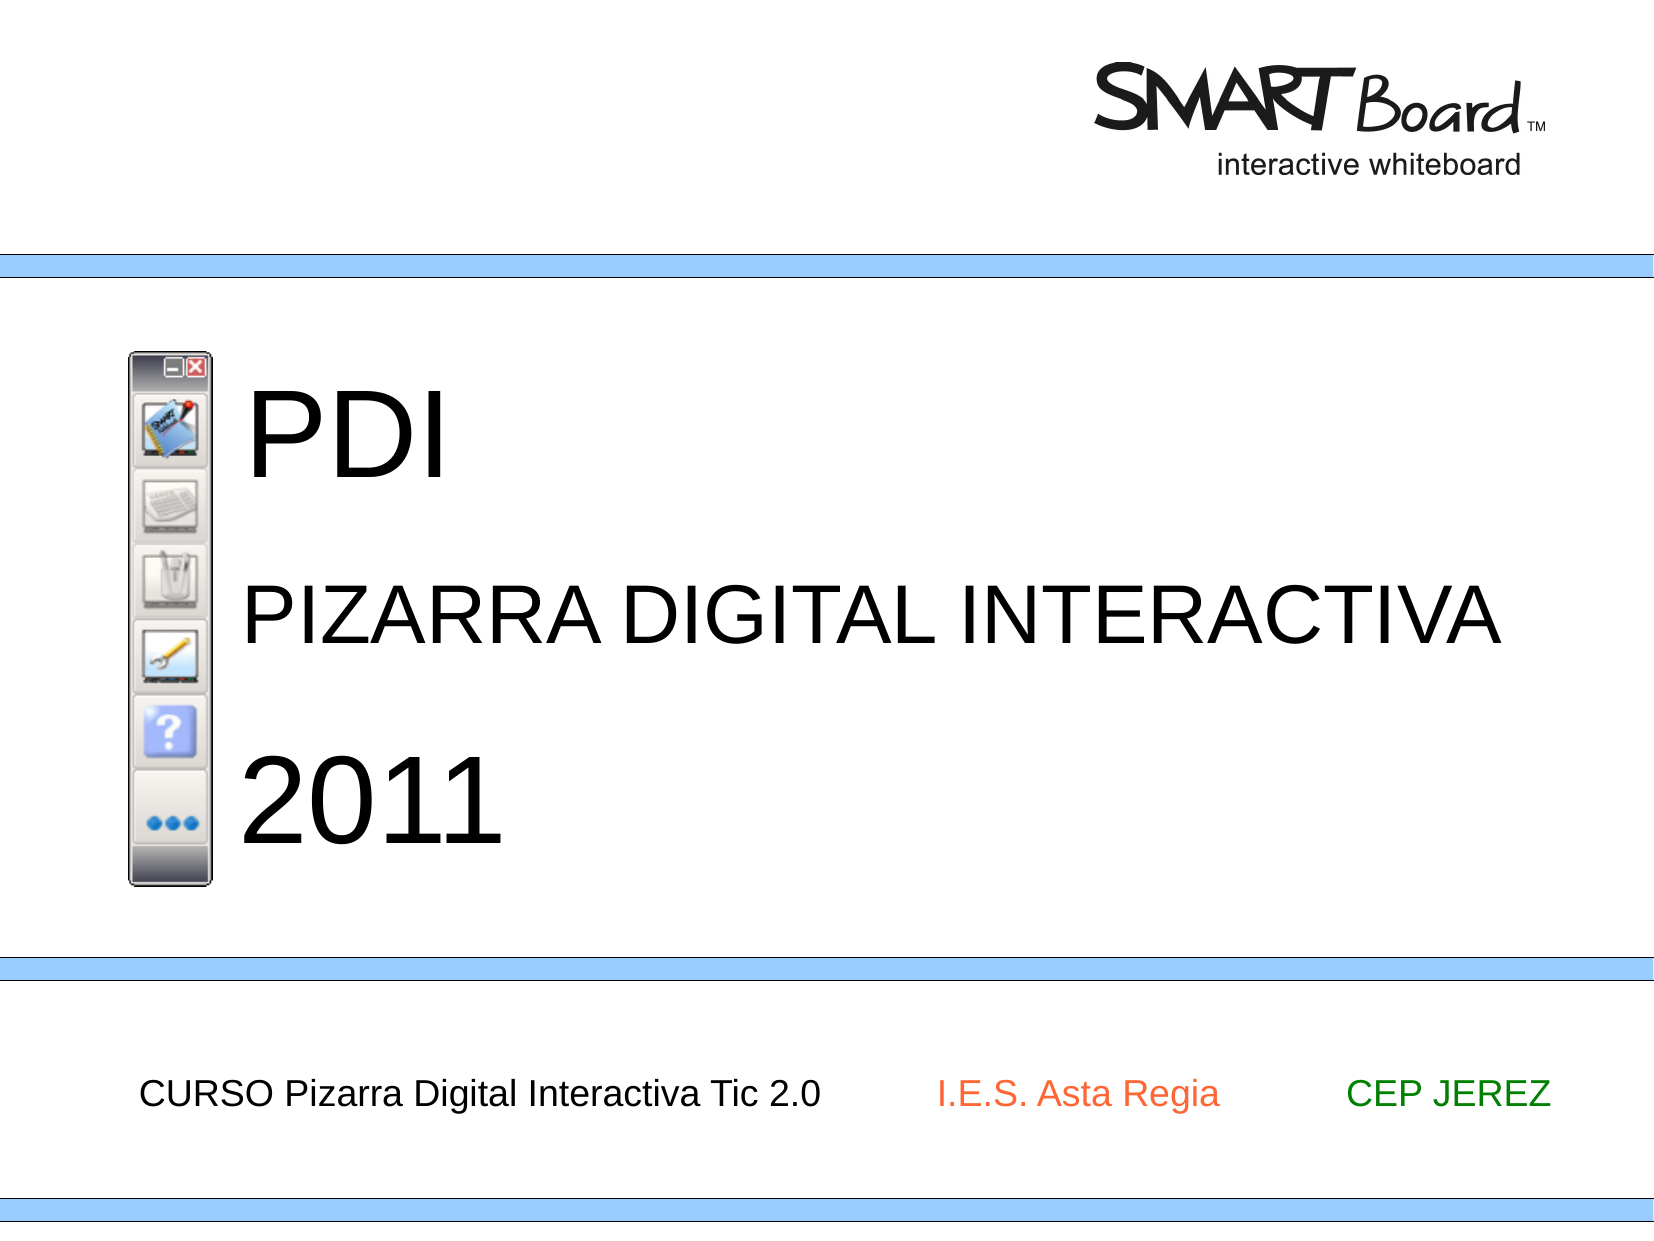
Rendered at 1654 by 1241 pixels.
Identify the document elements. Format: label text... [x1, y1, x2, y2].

text_box CURSO Pizarra Digital Interactiva Tic 2.0 I.E.S. Asta Regia CEP JEREZ [124, 1064, 1577, 1122]
picture [1094, 62, 1545, 175]
text_box PDI [229, 357, 1607, 512]
text_box PIZARRA DIGITAL INTERACTIVA [226, 561, 1579, 670]
text_box [0, 957, 1654, 981]
text_box [0, 254, 1654, 278]
picture [128, 351, 213, 887]
text_box [0, 1198, 1654, 1222]
text_box 2011 [223, 723, 985, 878]
